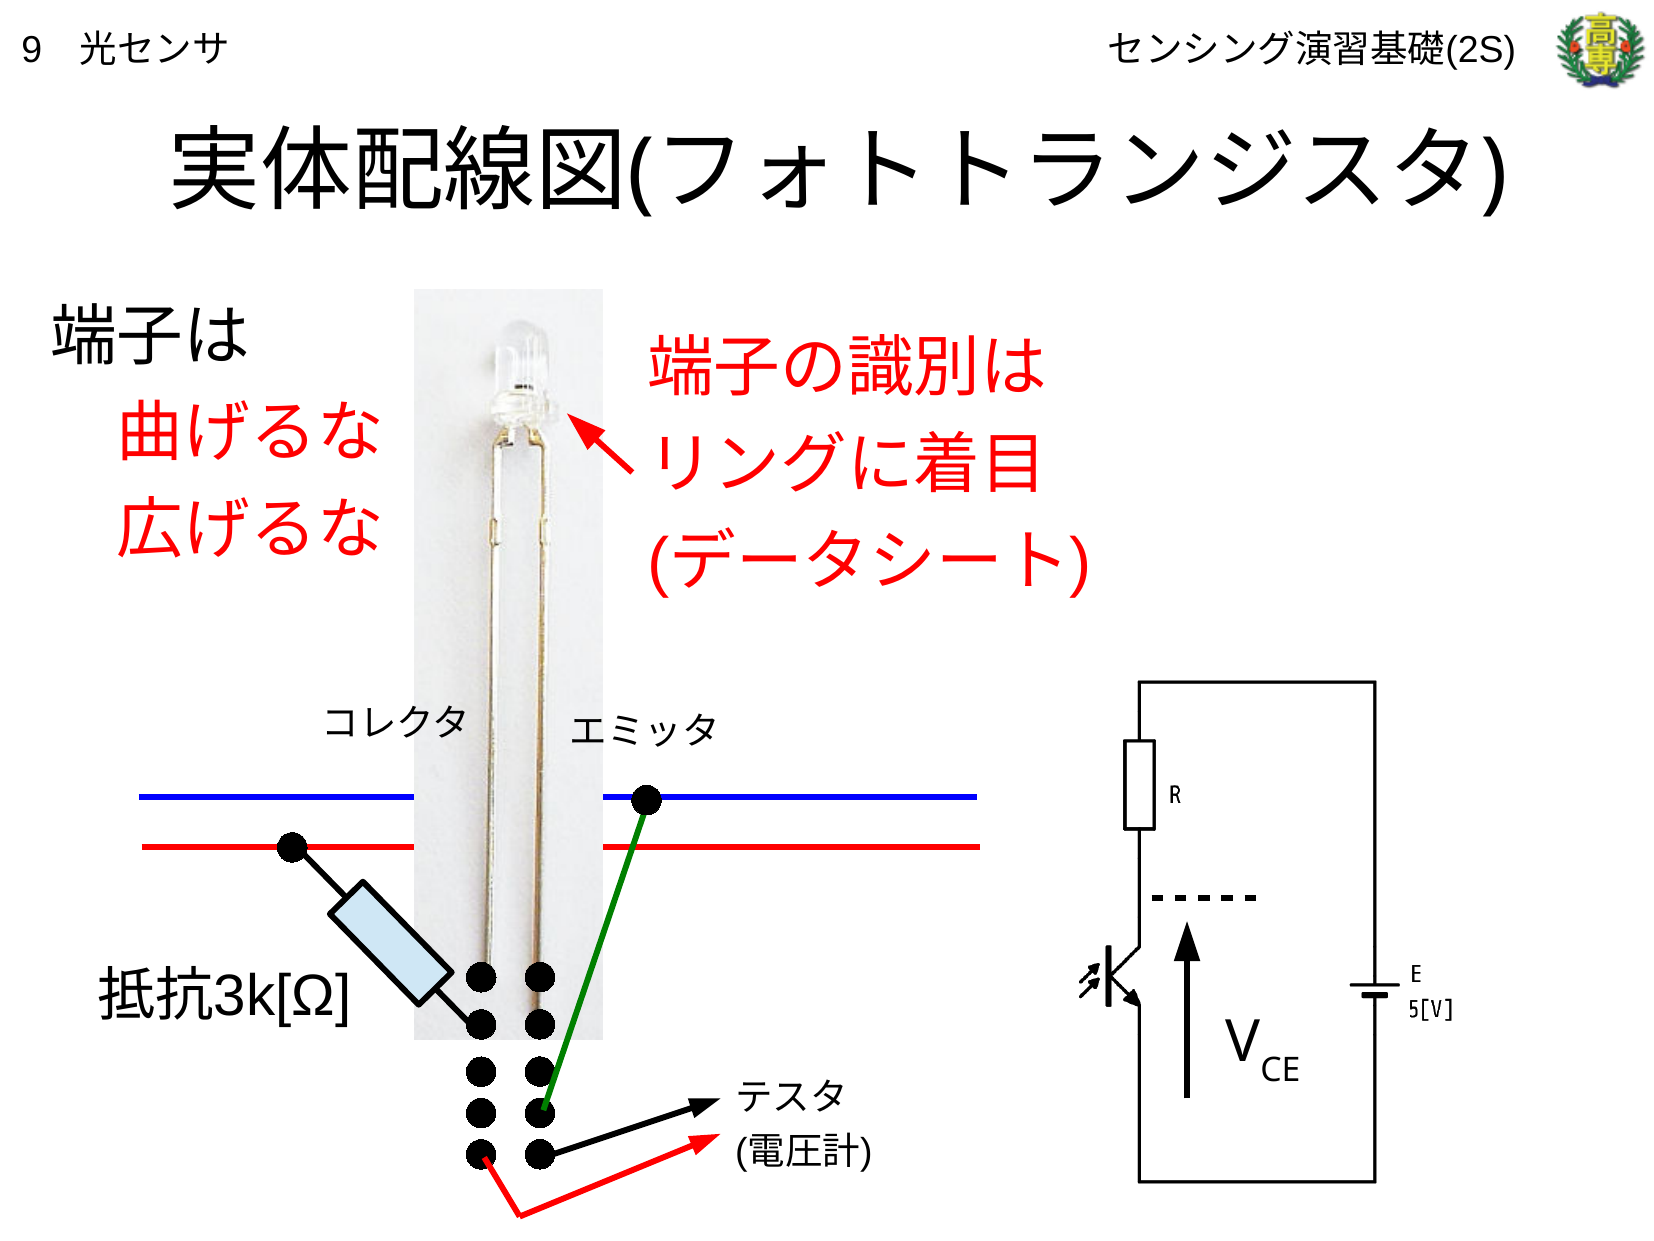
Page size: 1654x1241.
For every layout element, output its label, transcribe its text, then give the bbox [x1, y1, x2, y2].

text_box [525, 1098, 555, 1128]
picture [414, 992, 479, 1040]
text_box [525, 962, 555, 992]
text_box VCE [1210, 992, 1365, 1091]
picture [1553, 2, 1650, 99]
text_box エミッタ [555, 693, 756, 756]
picture [571, 947, 603, 1040]
text_box [525, 1009, 555, 1040]
text_box [631, 785, 662, 815]
text_box 抵抗3k[Ω] [82, 940, 367, 1030]
text_box [277, 832, 307, 863]
text_box 端子の識別は リングに着目 (データシート) [632, 305, 1205, 575]
text_box [466, 1098, 496, 1128]
text_box テスタ (電圧計) [720, 1059, 910, 1170]
text_box センシング演習基礎(2S) [1077, 11, 1531, 75]
text_box [1145, 838, 1288, 1028]
text_box 9 光センサ [6, 11, 923, 75]
picture [414, 289, 603, 1040]
text_box [466, 1009, 496, 1040]
text_box [466, 962, 497, 993]
text_box コレクタ [307, 685, 508, 890]
title 実体配線図(フォトトランジスタ) [94, 59, 1583, 267]
text_box [525, 1139, 555, 1170]
text_box [466, 1056, 496, 1087]
text_box [329, 890, 452, 1005]
picture [1045, 673, 1464, 1194]
text_box 端子は 曲げるな 広げるな [35, 274, 399, 544]
text_box [525, 1056, 554, 1087]
text_box [466, 1139, 496, 1170]
